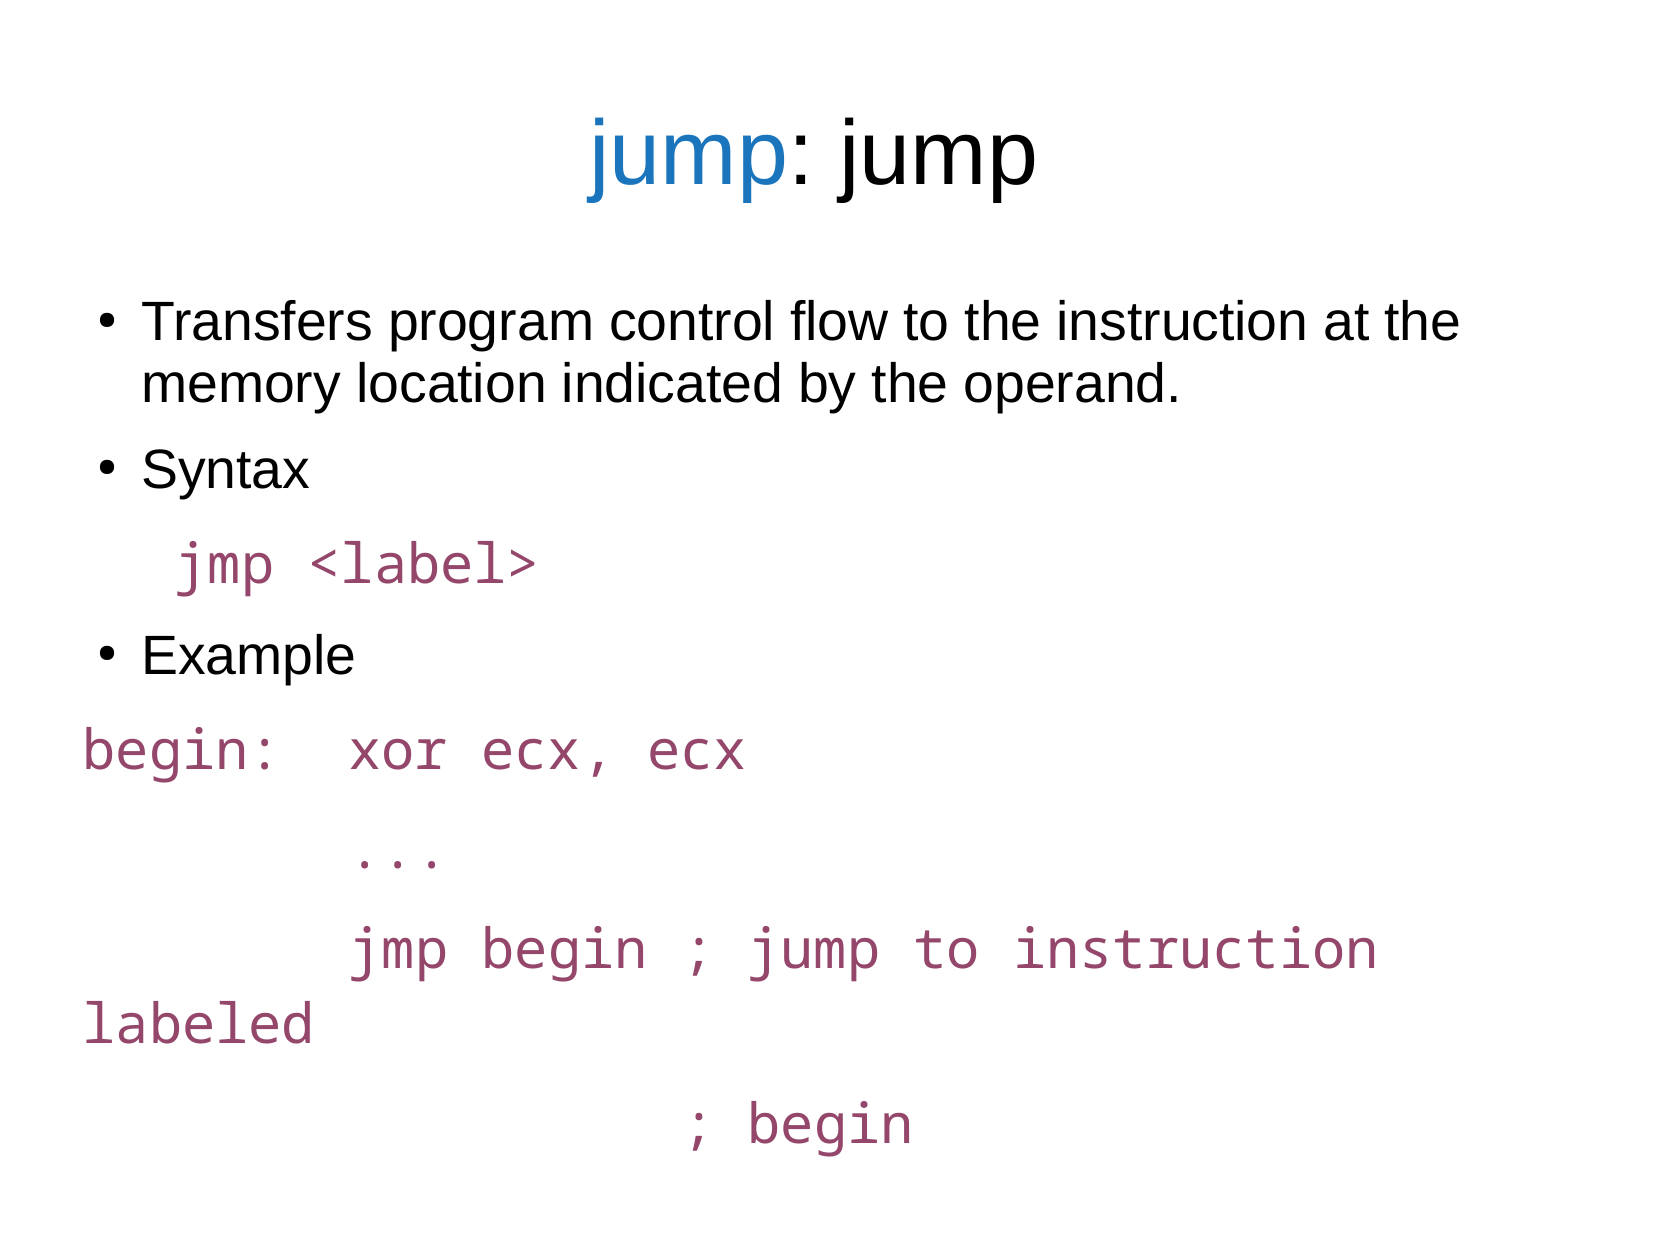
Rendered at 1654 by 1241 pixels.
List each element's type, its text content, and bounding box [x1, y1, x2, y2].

list Transfers program control flow to the instruction at the memory location indicated by the operand. Syntax jmp <label> Example begin: xor ecx, ecx ... jmp begin ; jump to instruction labeled ; begin [82, 290, 1571, 1163]
title jump: jump [82, 49, 1571, 257]
